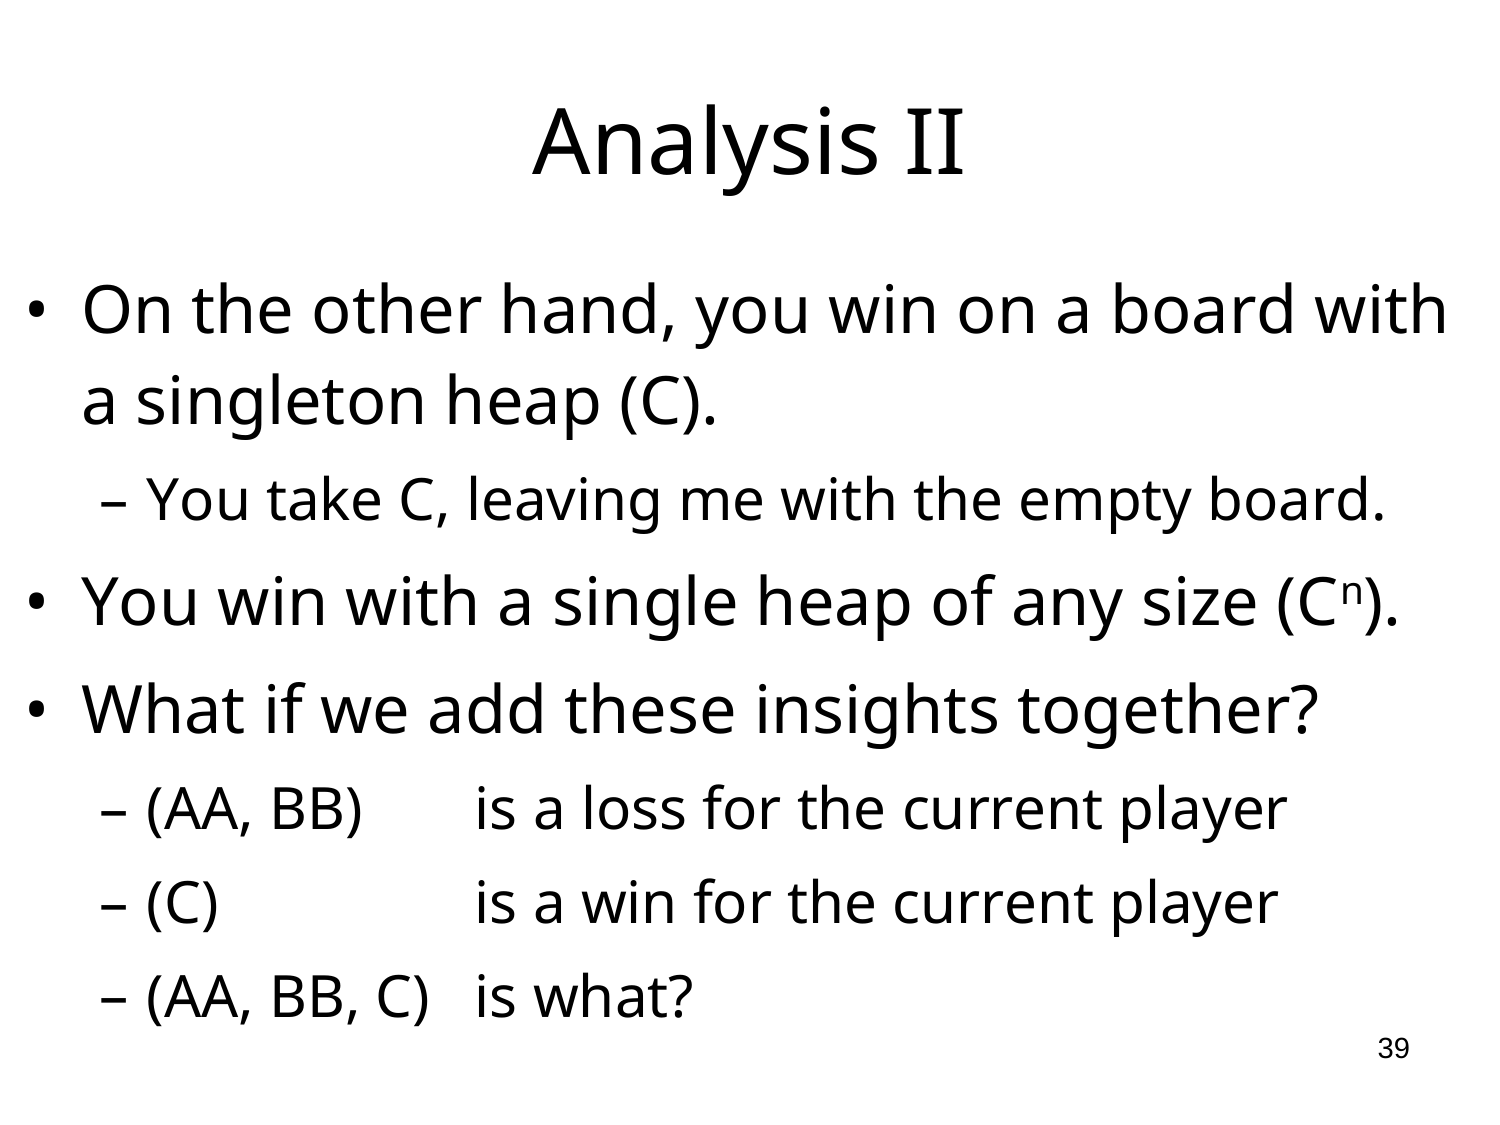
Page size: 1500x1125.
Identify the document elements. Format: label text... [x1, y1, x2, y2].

title Analysis II [24, 45, 1476, 233]
list On the other hand, you win on a board with a singleton heap (C). You take C, leaving me with the empty board. You win with a single heap of any size (Cn). What if we add these insights together? (AA, BB) is a loss for the current player (C) is a win for the current player (AA, BB, C) is what? [24, 262, 1476, 1101]
